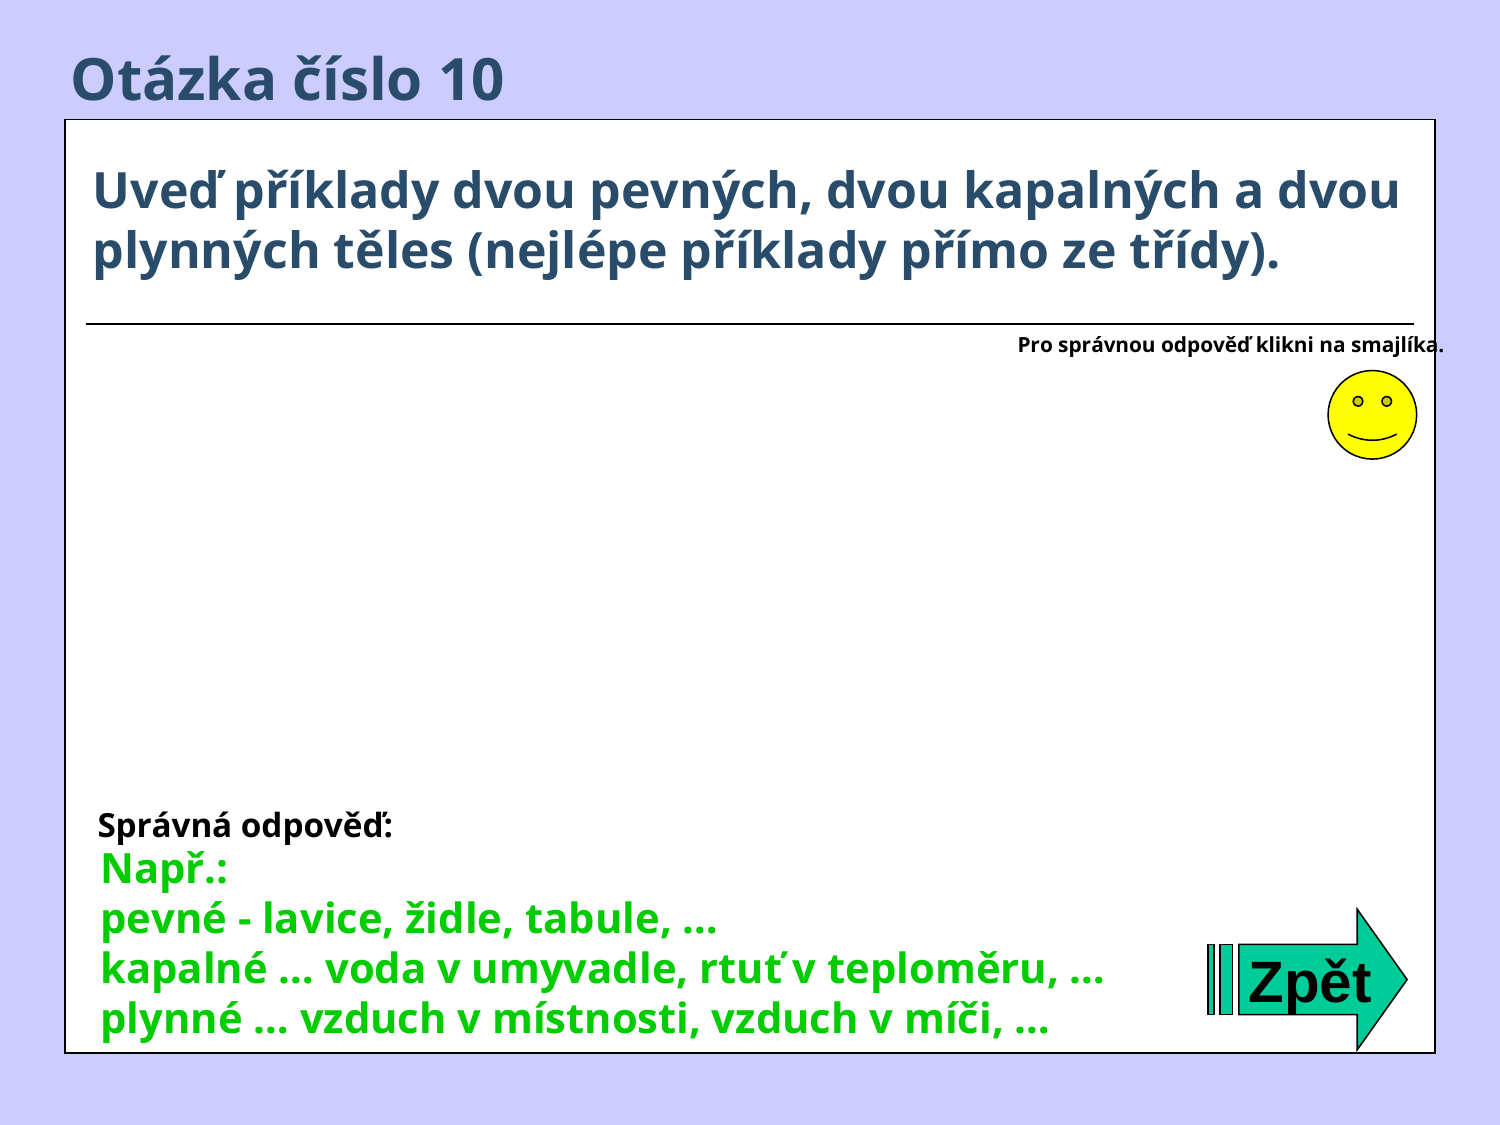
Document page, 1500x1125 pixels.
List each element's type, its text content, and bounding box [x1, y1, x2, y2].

text_box Zpět [1208, 944, 1214, 1015]
text_box Uveď příklady dvou pevných, dvou kapalných a dvou plynných těles (nejlépe příklady přímo ze třídy). [78, 171, 1437, 266]
text_box Pro správnou odpověď klikni na smajlíka. [1002, 296, 1464, 392]
text_box [64, 119, 1436, 1053]
text_box Zpět [1238, 909, 1408, 1050]
text_box Zpět [1220, 944, 1233, 1015]
text_box Správná odpověď: [82, 776, 492, 872]
text_box Např.: pevné - lavice, židle, tabule, … kapalné … voda v umyvadle, rtuť v teploměru, … plynné … vzduch v místnosti, vzduch v míči, … [85, 894, 1171, 990]
text_box Otázka číslo 10 [55, 38, 1391, 133]
